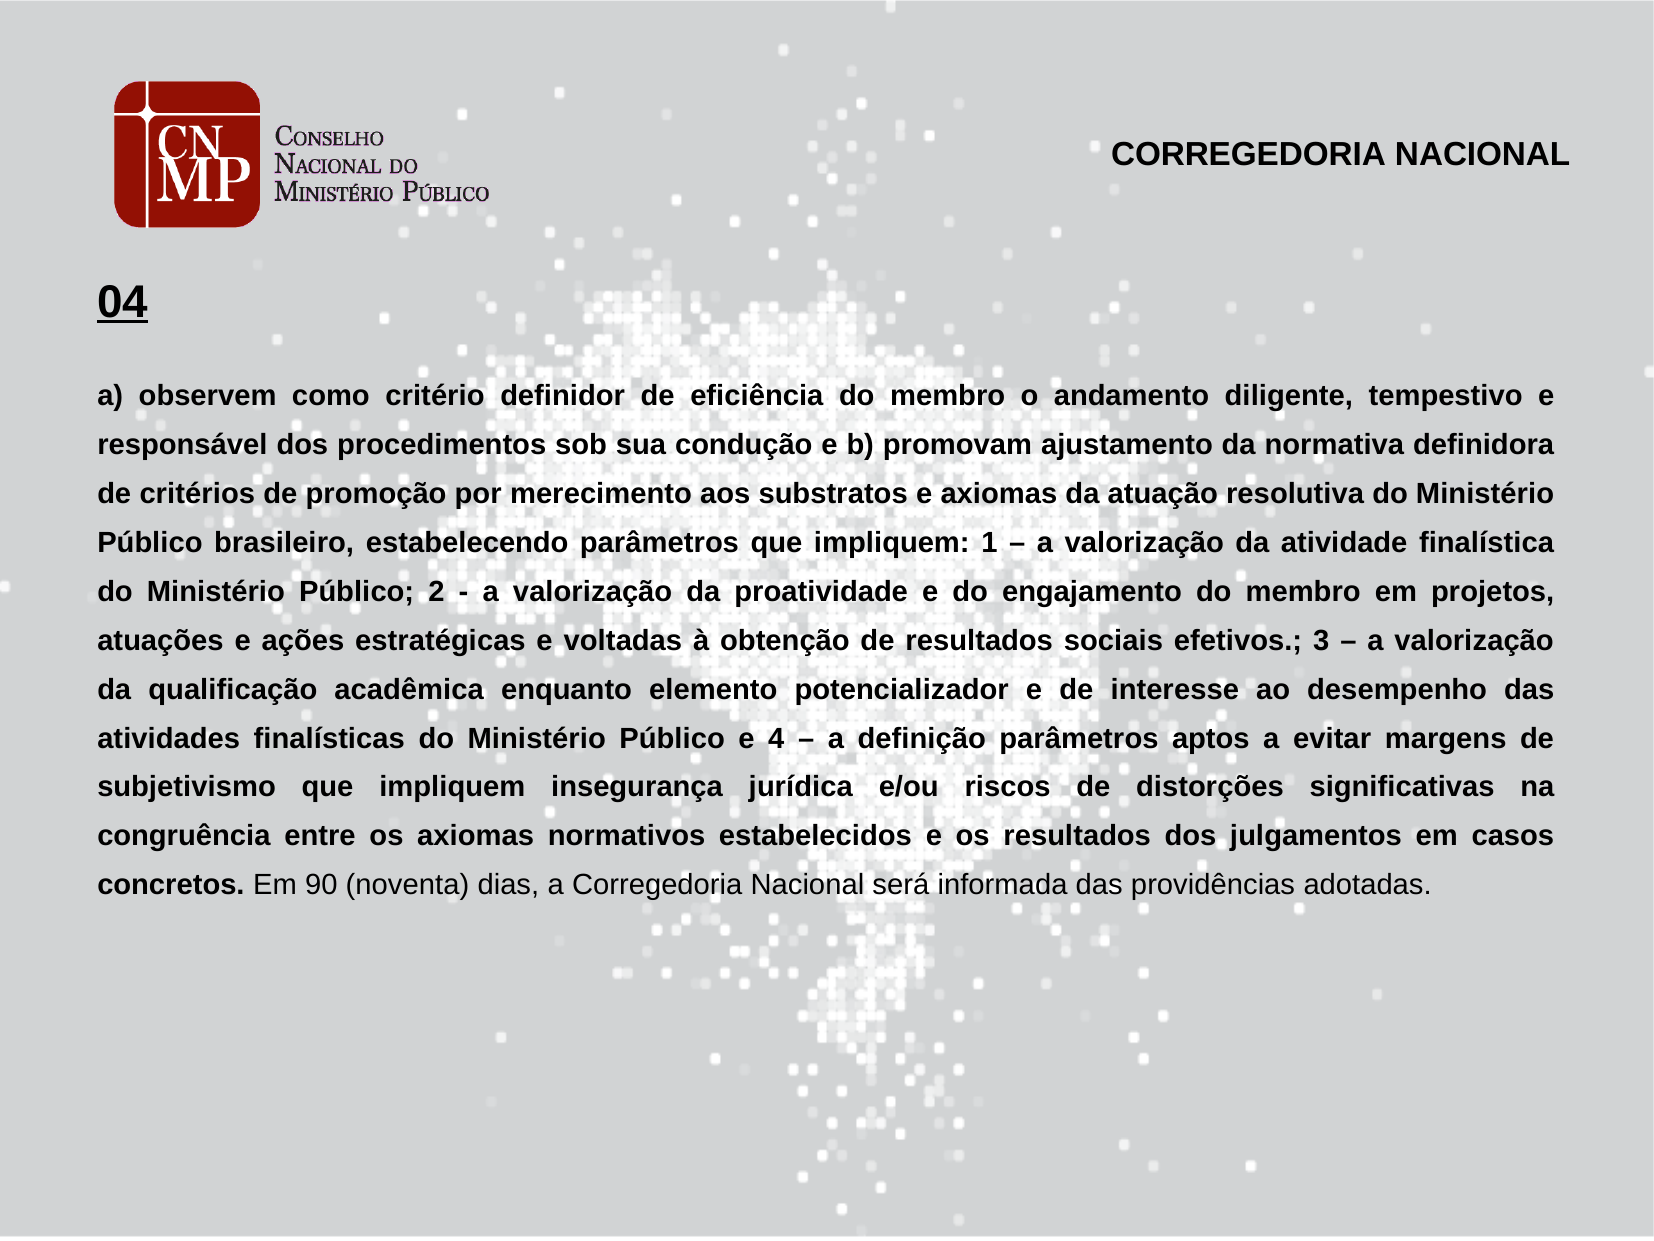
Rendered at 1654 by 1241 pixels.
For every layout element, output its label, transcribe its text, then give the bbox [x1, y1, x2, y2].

picture [0, 0, 1654, 1241]
text_box 04 a) observem como critério definidor de eficiência do membro o andamento diligente, tempestivo e responsável dos procedimentos sob sua condução e b) promovam ajustamento da normativa definidora de critérios de promoção por merecimento aos substratos e axiomas da atuação resolutiva do Ministério Público brasileiro, estabelecendo parâmetros que impliquem: 1 – a valorização da atividade finalística do Ministério Público; 2 - a valorização da proatividade e do engajamento do membro em projetos, atuações e ações estratégicas e voltadas à obtenção de resultados sociais efetivos.; 3 – a valorização da qualificação acadêmica enquanto elemento potencializador e de interesse ao desempenho das atividades finalísticas do Ministério Público e 4 – a definição parâmetros aptos a evitar margens de subjetivismo que impliquem insegurança jurídica e/ou riscos de distorções significativas na congruência entre os axiomas normativos estabelecidos e os resultados dos julgamentos em casos concretos. Em 90 (noventa) dias, a Corregedoria Nacional será informada das providências adotadas. [82, 266, 1571, 957]
title CORREGEDORIA NACIONAL [82, 49, 1571, 257]
